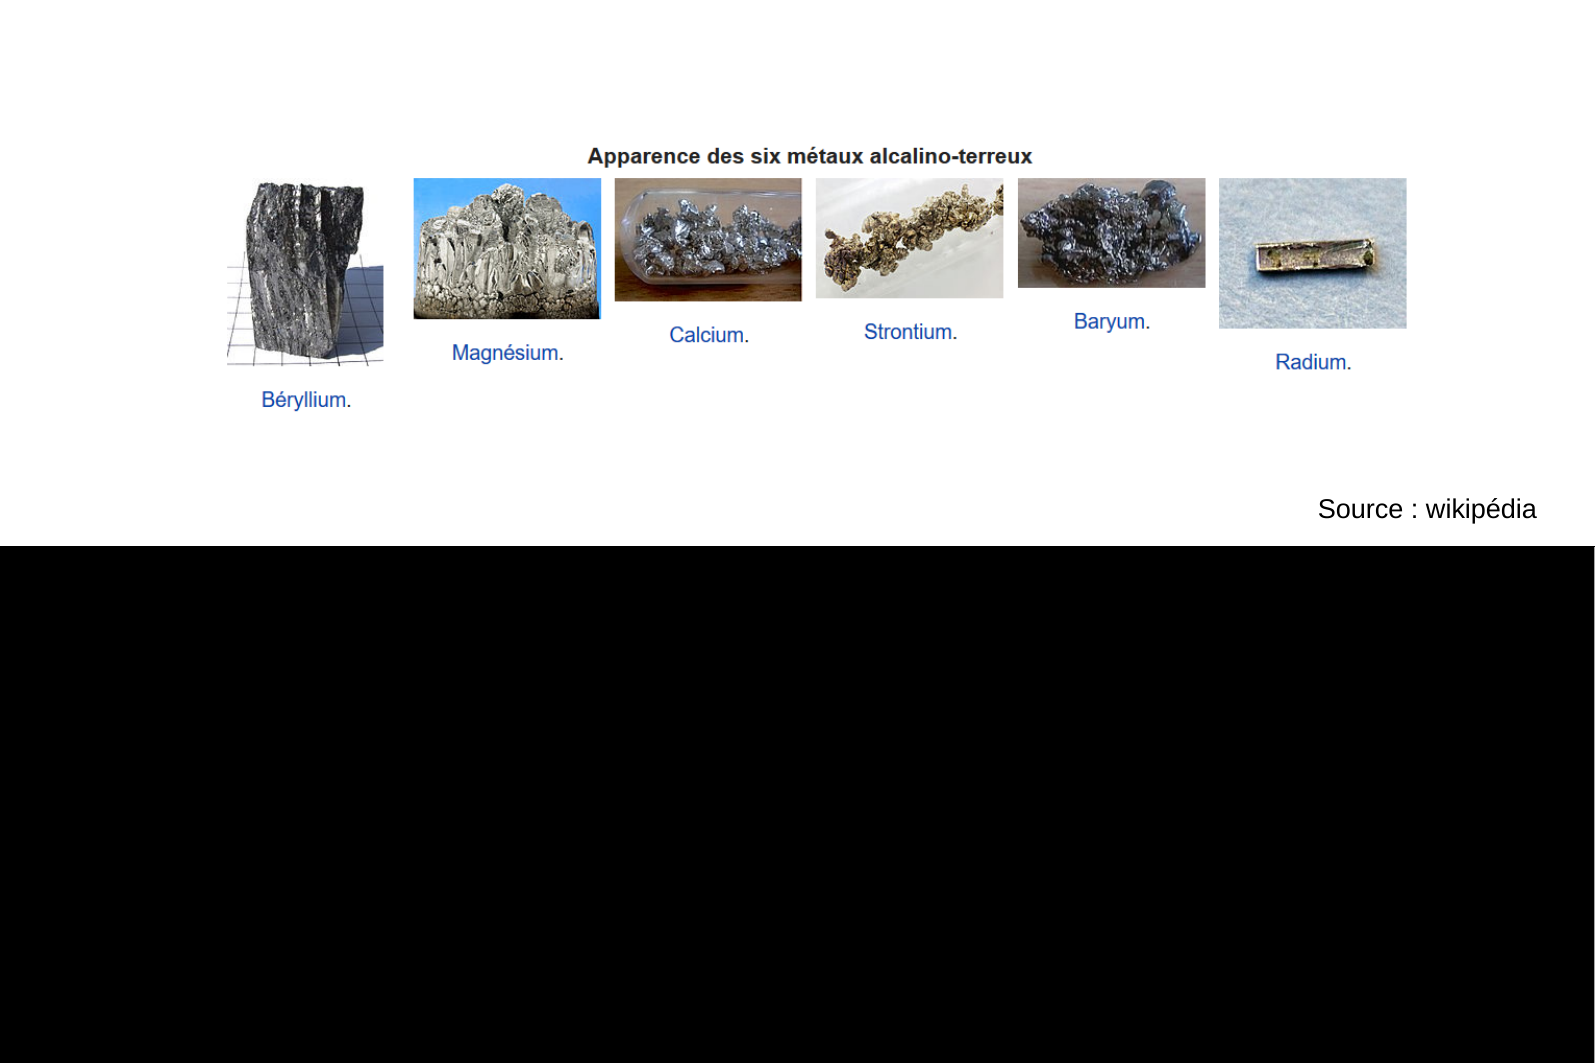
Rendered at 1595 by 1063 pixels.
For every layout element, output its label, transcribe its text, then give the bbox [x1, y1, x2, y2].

picture [173, 129, 1441, 430]
text_box Source : wikipédia [1303, 486, 1560, 532]
text_box [0, 546, 1595, 1063]
